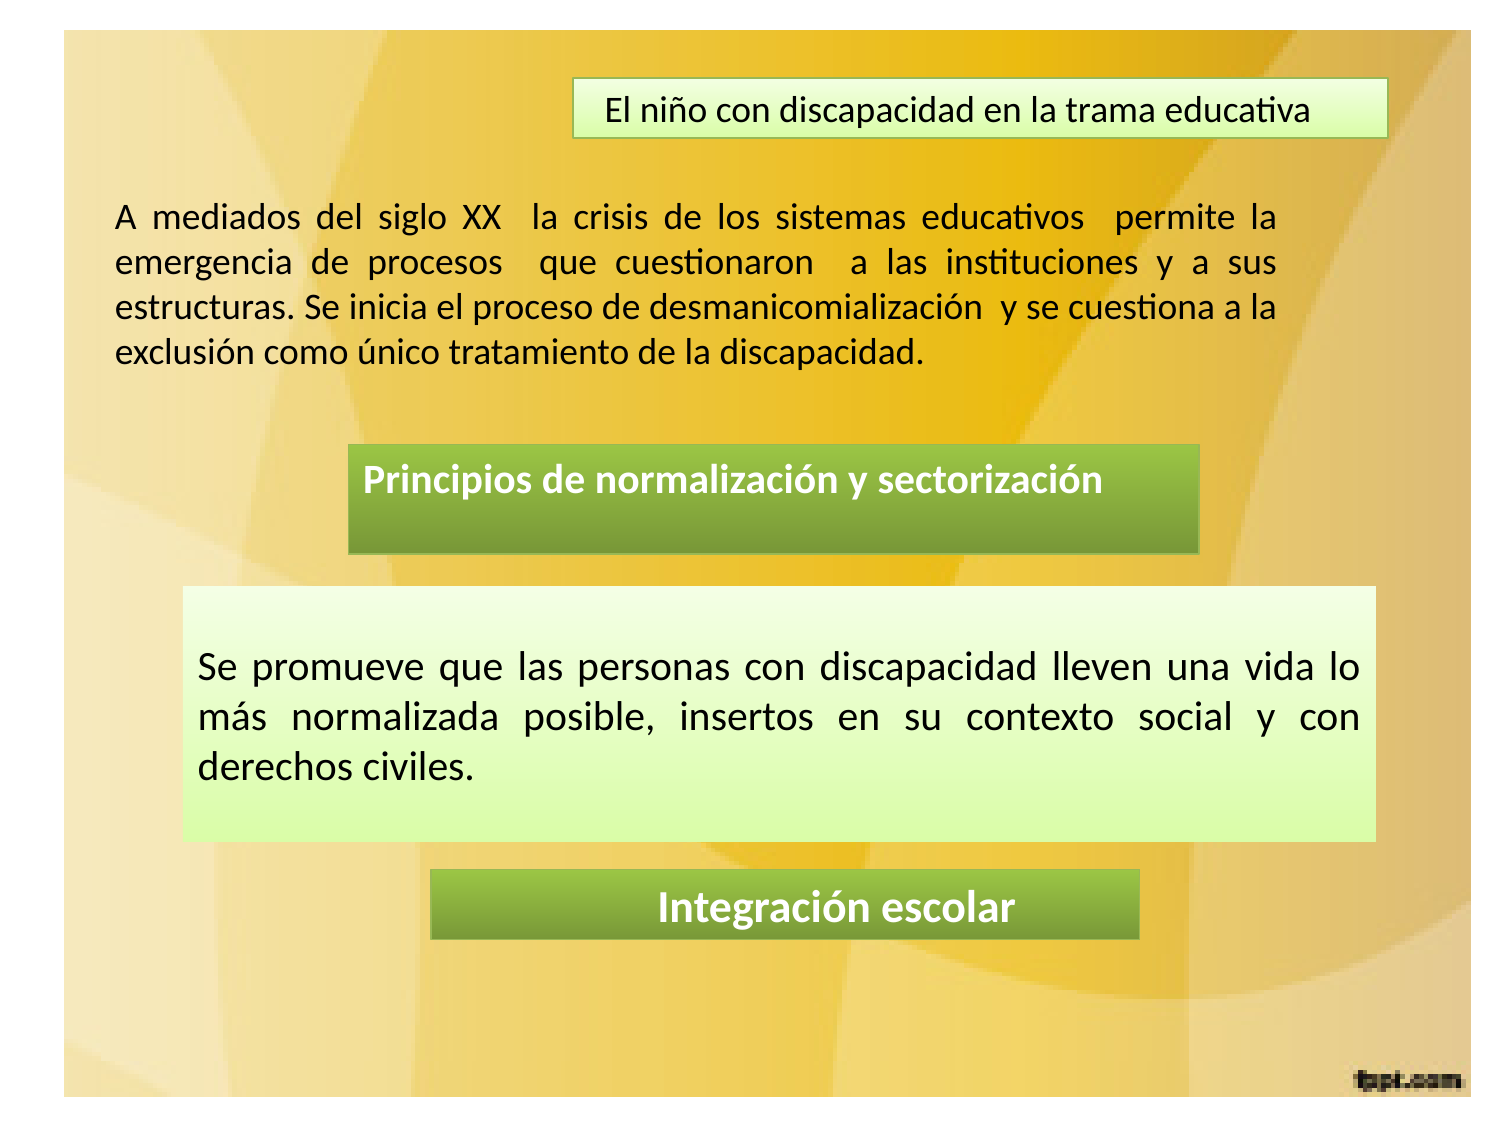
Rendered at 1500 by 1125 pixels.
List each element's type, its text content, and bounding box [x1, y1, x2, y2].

picture [64, 30, 1471, 1097]
text_box Principios de normalización y sectorización [348, 444, 1199, 555]
text_box Se promueve que las personas con discapacidad lleven una vida lo más normalizada posible, insertos en su contexto social y con derechos civiles. [182, 586, 1376, 842]
text_box A mediados del siglo XX la crisis de los sistemas educativos permite la emergencia de procesos que cuestionaron a las instituciones y a sus estructuras. Se inicia el proceso de desmanicomialización y se cuestiona a la exclusión como único tratamiento de la discapacidad. [100, 184, 1294, 380]
text_box Integración escolar [431, 869, 1140, 940]
text_box El niño con discapacidad en la trama educativa [572, 78, 1388, 138]
